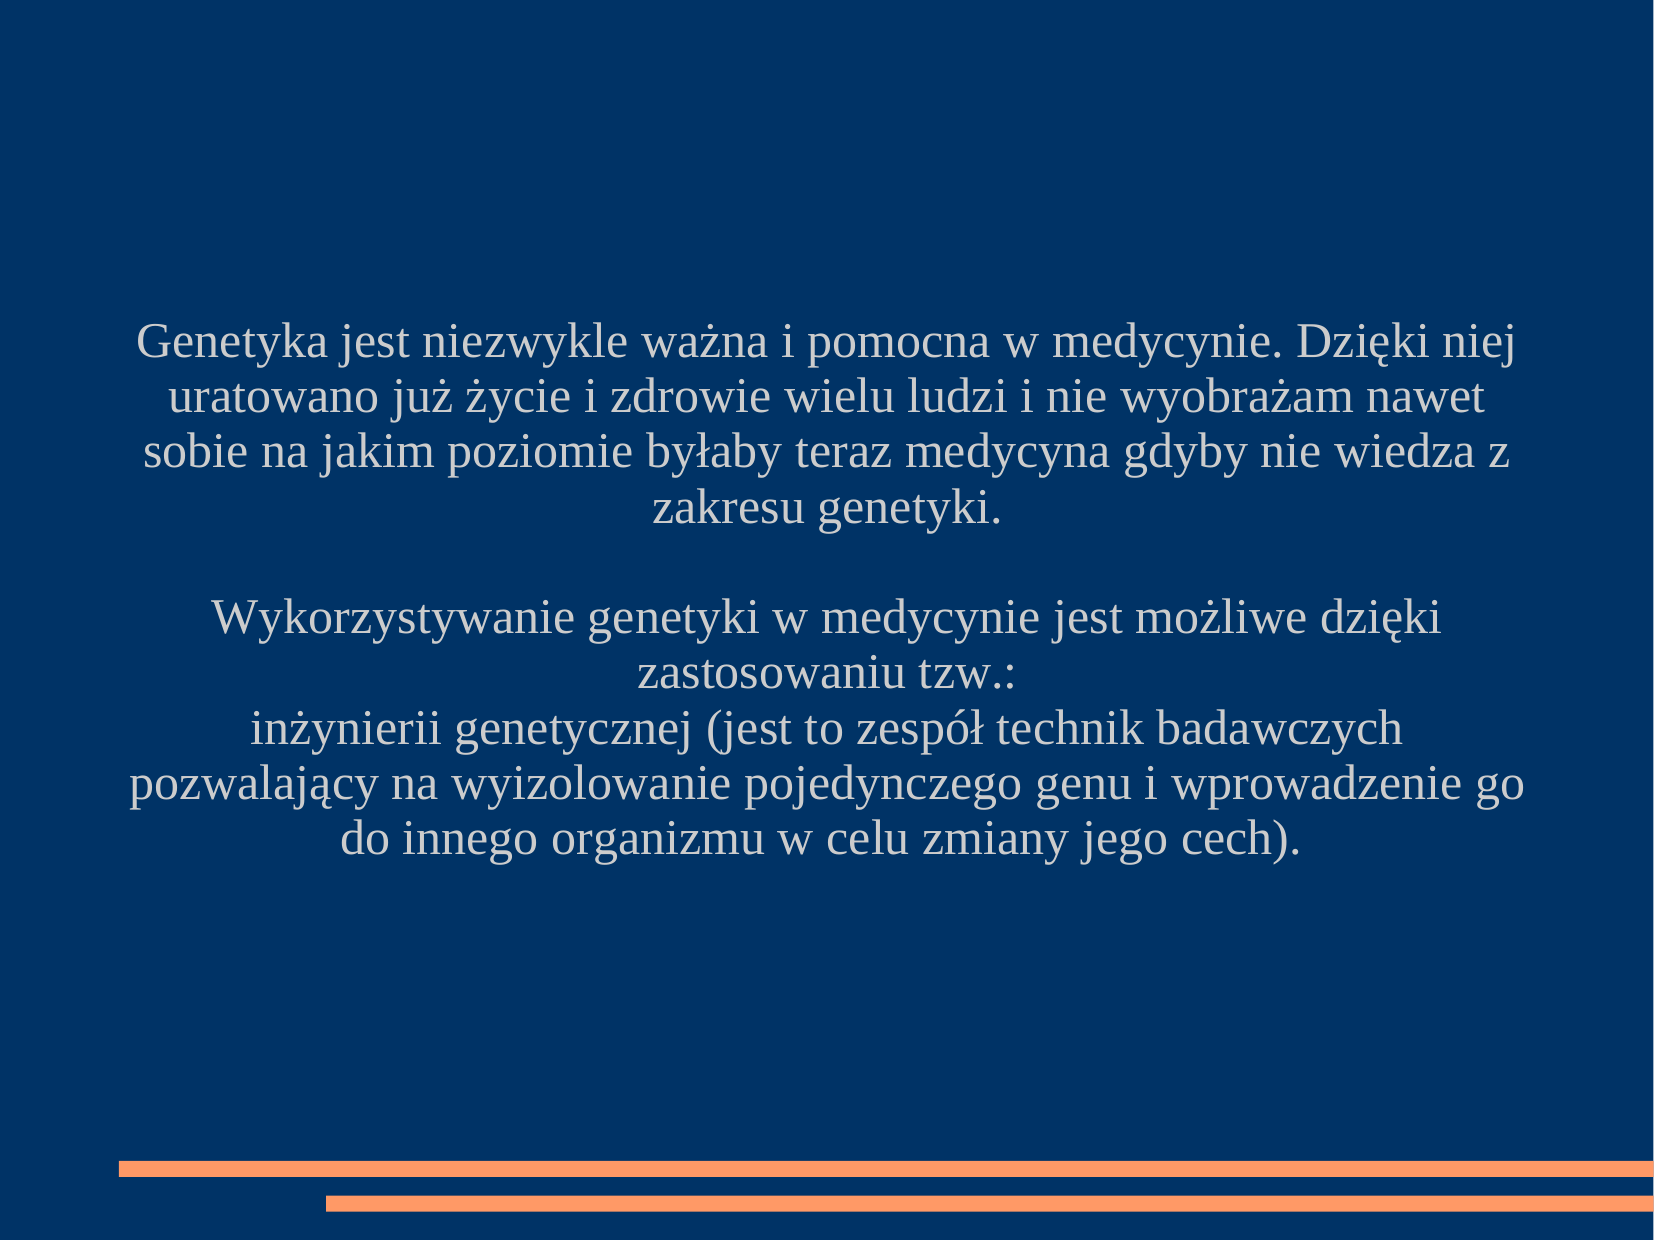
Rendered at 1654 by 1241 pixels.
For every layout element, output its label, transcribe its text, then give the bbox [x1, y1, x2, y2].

subtitle Genetyka jest niezwykle ważna i pomocna w medycynie. Dzięki niej uratowano już życie i zdrowie wielu ludzi i nie wyobrażam nawet sobie na jakim poziomie byłaby teraz medycyna gdyby nie wiedza z zakresu genetyki. Wykorzystywanie genetyki w medycynie jest możliwe dzięki zastosowaniu tzw.: inżynierii genetycznej (jest to zespół technik badawczych pozwalający na wyizolowanie pojedynczego genu i wprowadzenie go do innego organizmu w celu zmiany jego cech). [121, 46, 1534, 1132]
